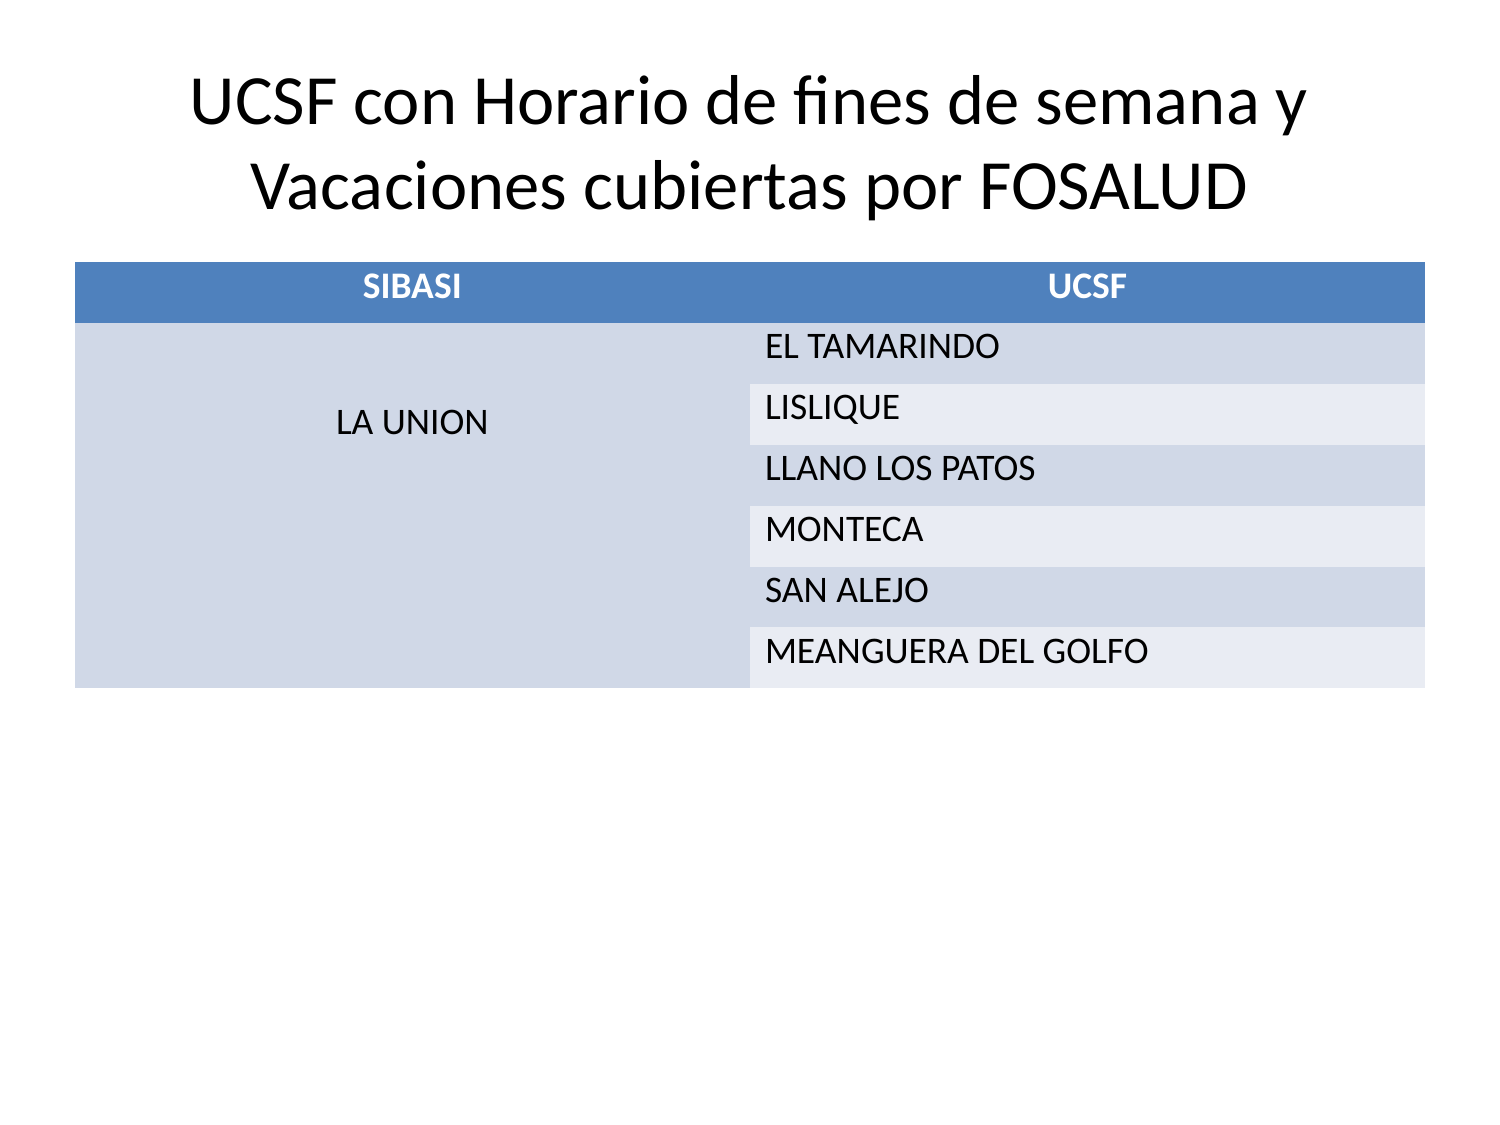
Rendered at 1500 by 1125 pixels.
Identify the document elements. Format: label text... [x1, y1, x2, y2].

table_cell EL TAMARINDO [750, 323, 1425, 384]
table_cell MEANGUERA DEL GOLFO [750, 627, 1425, 688]
table_cell LLANO LOS PATOS [750, 445, 1425, 506]
table_cell LA UNION [75, 323, 750, 688]
table_header SIBASI [75, 262, 750, 323]
title UCSF con Horario de fines de semana y Vacaciones cubiertas por FOSALUD [75, 45, 1425, 233]
table_header UCSF [750, 262, 1425, 323]
table_cell SAN ALEJO [750, 567, 1425, 627]
table_cell MONTECA [750, 506, 1425, 567]
table_cell LISLIQUE [750, 384, 1425, 445]
